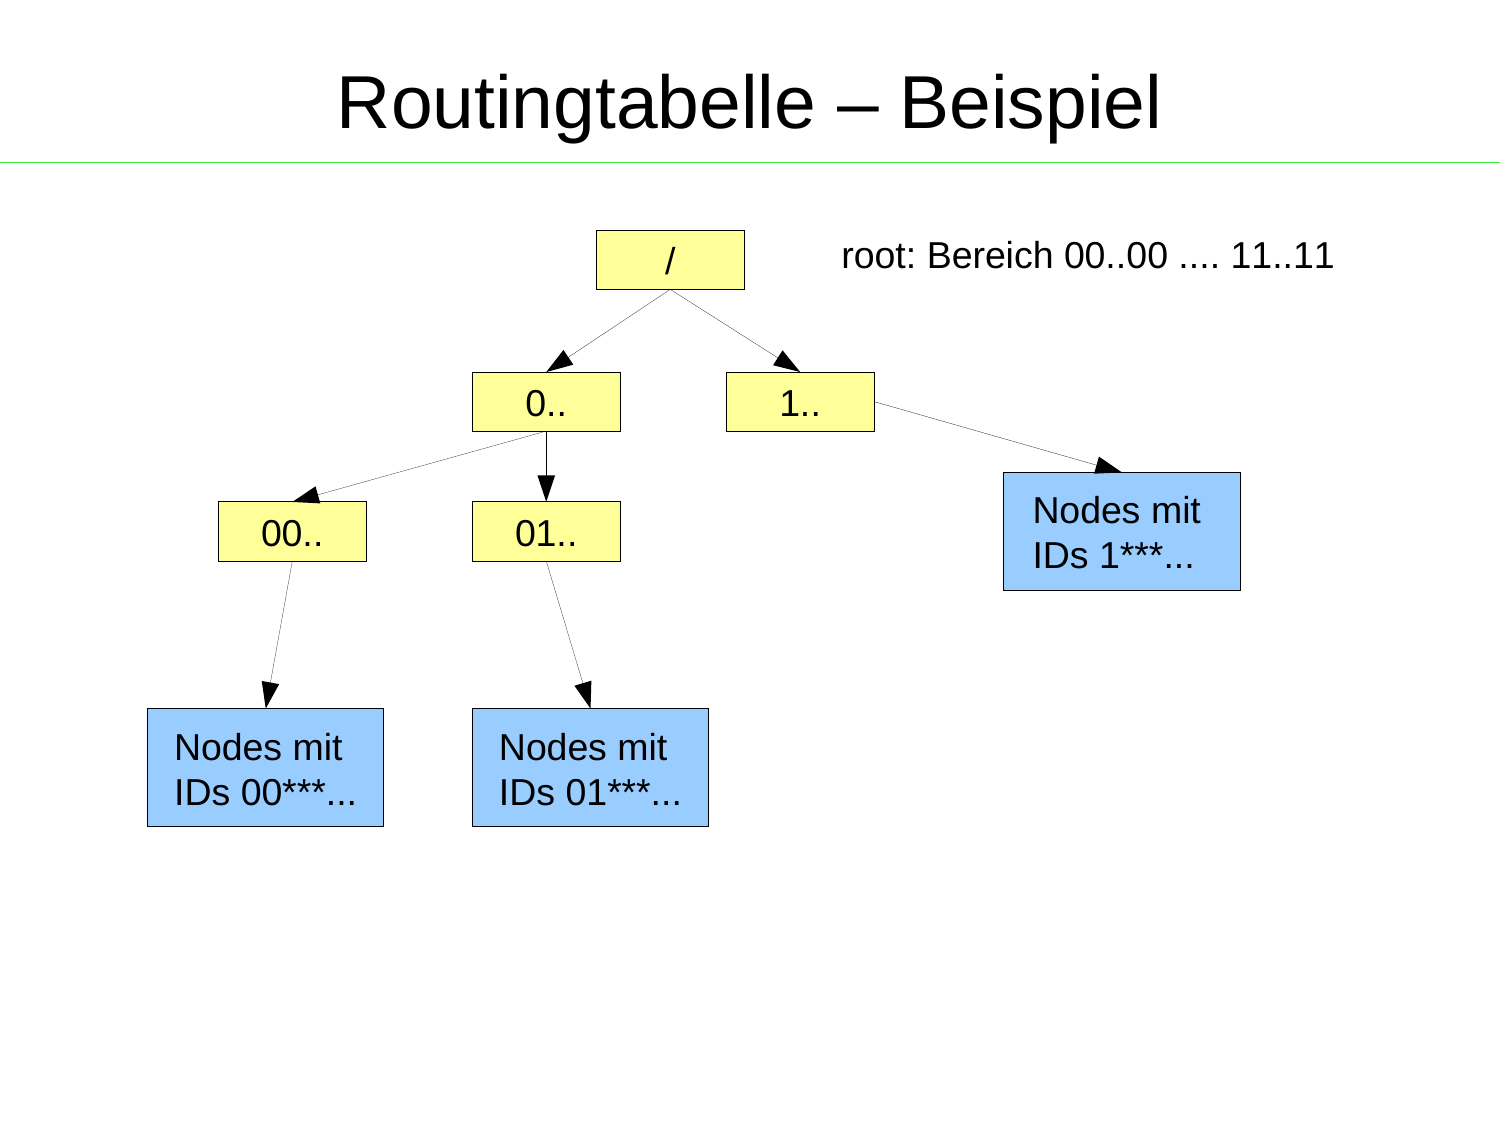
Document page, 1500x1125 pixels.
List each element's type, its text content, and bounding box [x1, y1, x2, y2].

text_box 0.. [472, 372, 621, 432]
text_box 00.. [218, 501, 367, 562]
text_box / [596, 230, 745, 290]
text_box Nodes mit IDs 1***... [1003, 472, 1241, 591]
text_box root: Bereich 00..00 .... 11..11 [826, 223, 1351, 284]
text_box Nodes mit IDs 00***... [147, 708, 384, 827]
text_box 1.. [726, 372, 875, 432]
text_box Nodes mit IDs 01***... [472, 708, 709, 827]
text_box 01.. [472, 501, 621, 562]
title Routingtabelle – Beispiel [75, 57, 1426, 148]
